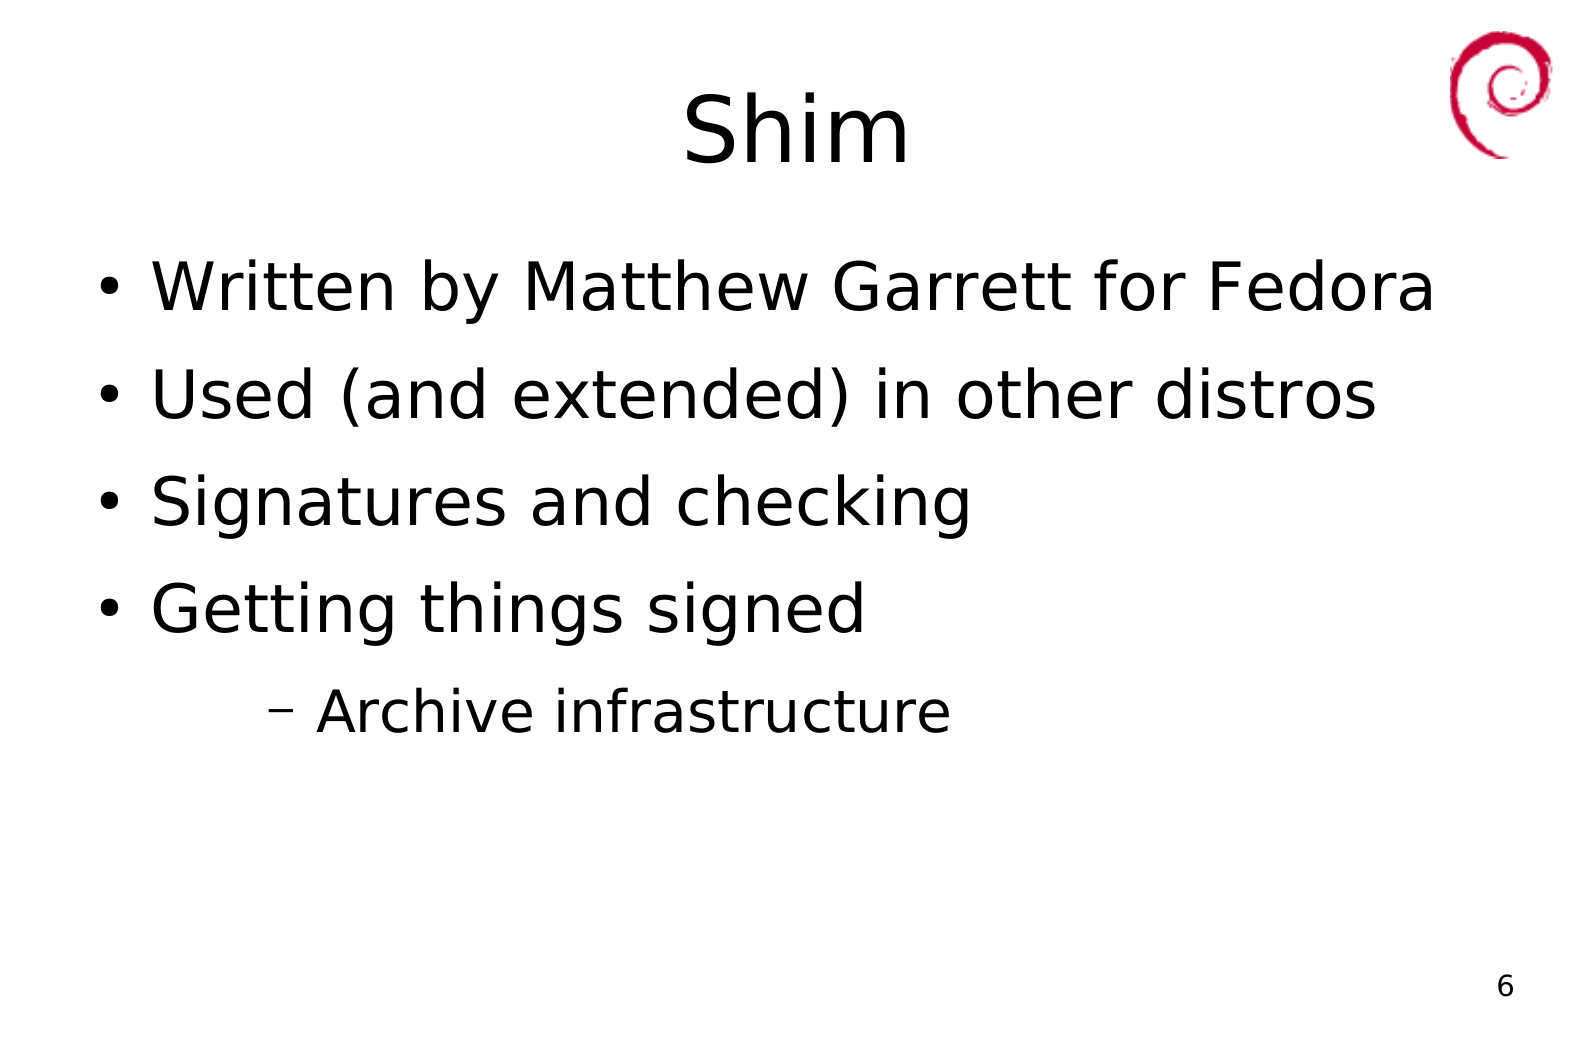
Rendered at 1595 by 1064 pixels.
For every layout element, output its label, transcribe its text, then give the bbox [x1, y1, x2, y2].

picture [1450, 31, 1555, 159]
list Written by Matthew Garrett for Fedora Used (and extended) in other distros Signatures and checking Getting things signed Archive infrastructure [79, 248, 1515, 951]
title Shim [79, 42, 1515, 220]
